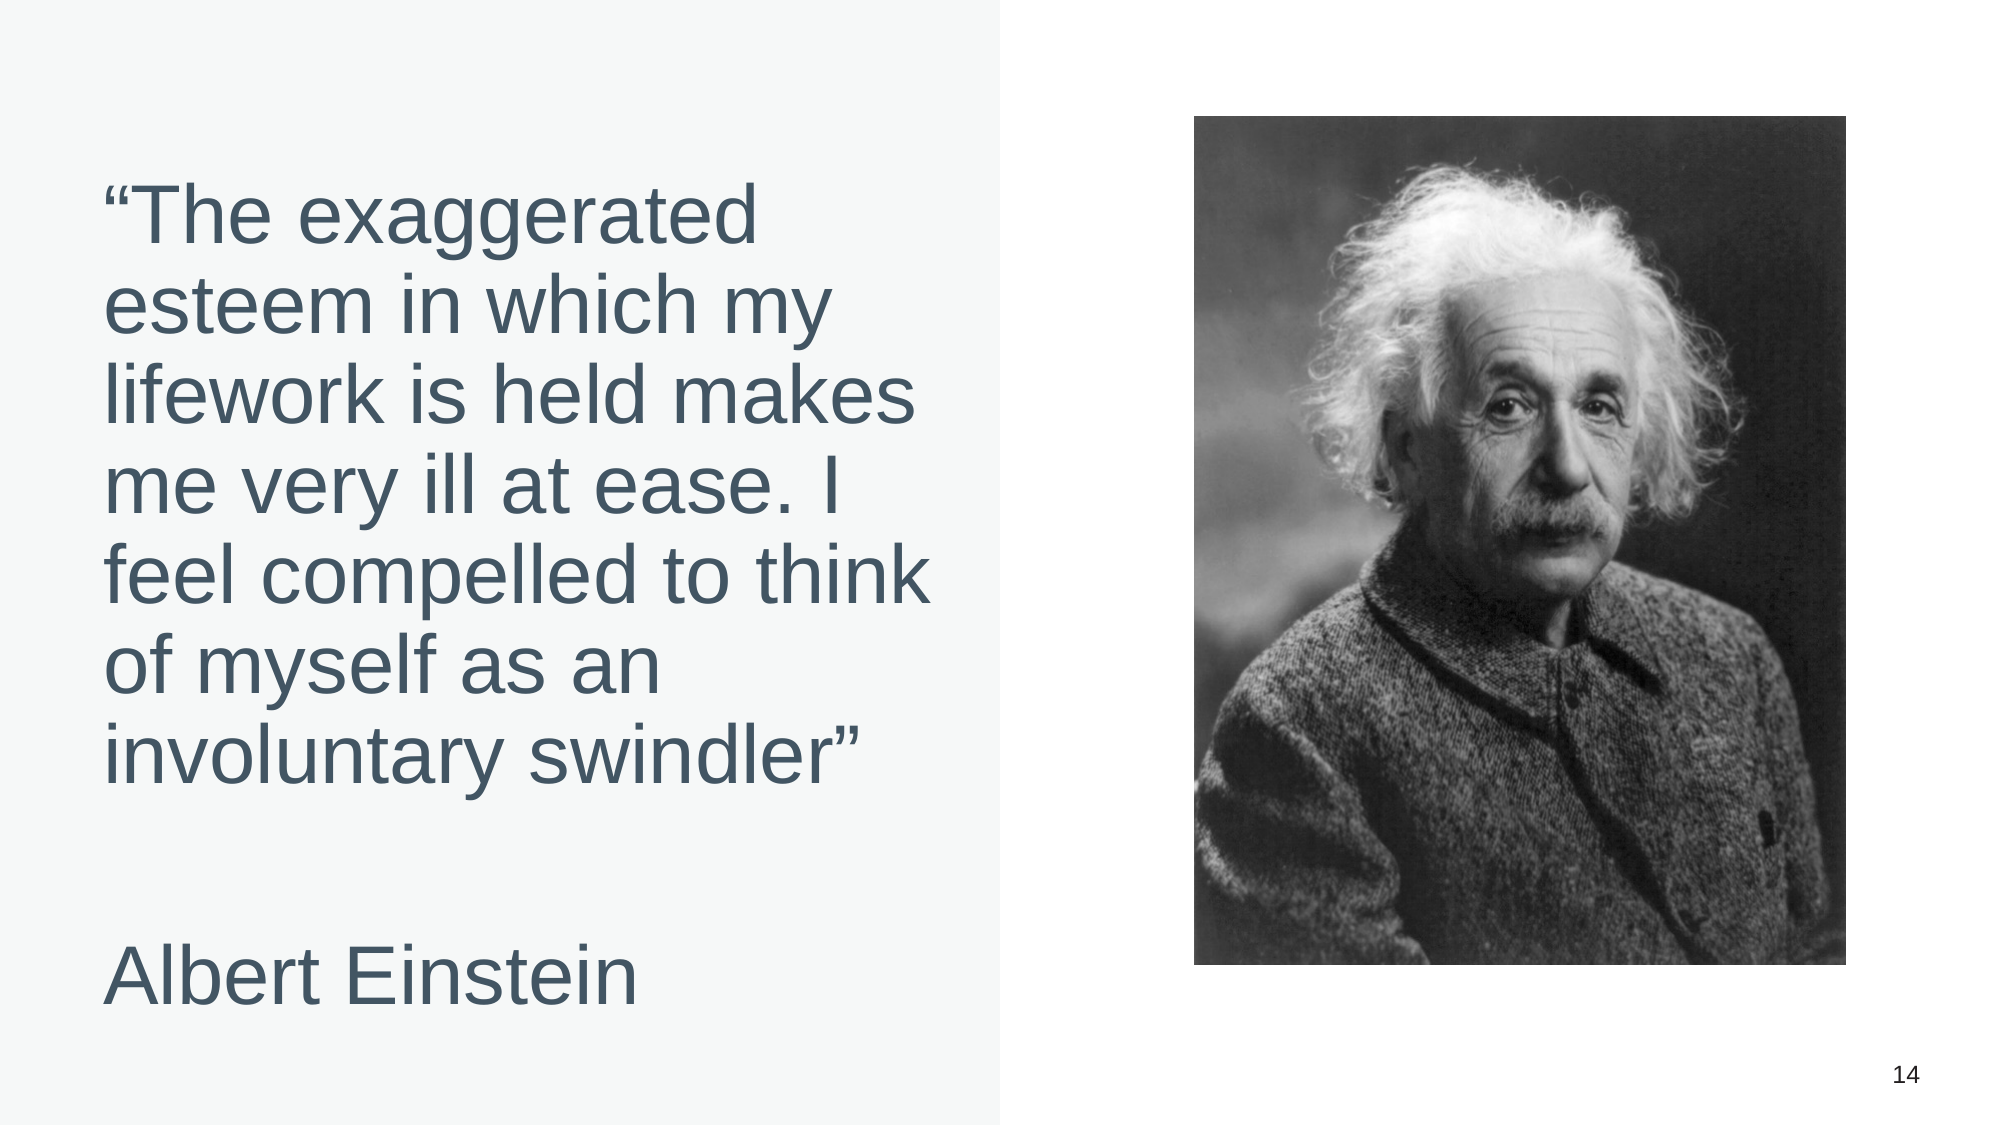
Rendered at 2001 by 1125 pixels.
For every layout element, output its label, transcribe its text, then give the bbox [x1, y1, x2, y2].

text_box “The exaggerated esteem in which my lifework is held makes me very ill at ease. I feel compelled to think of myself as an involuntary swindler” Albert Einstein [88, 164, 1000, 918]
picture [1194, 116, 1846, 965]
